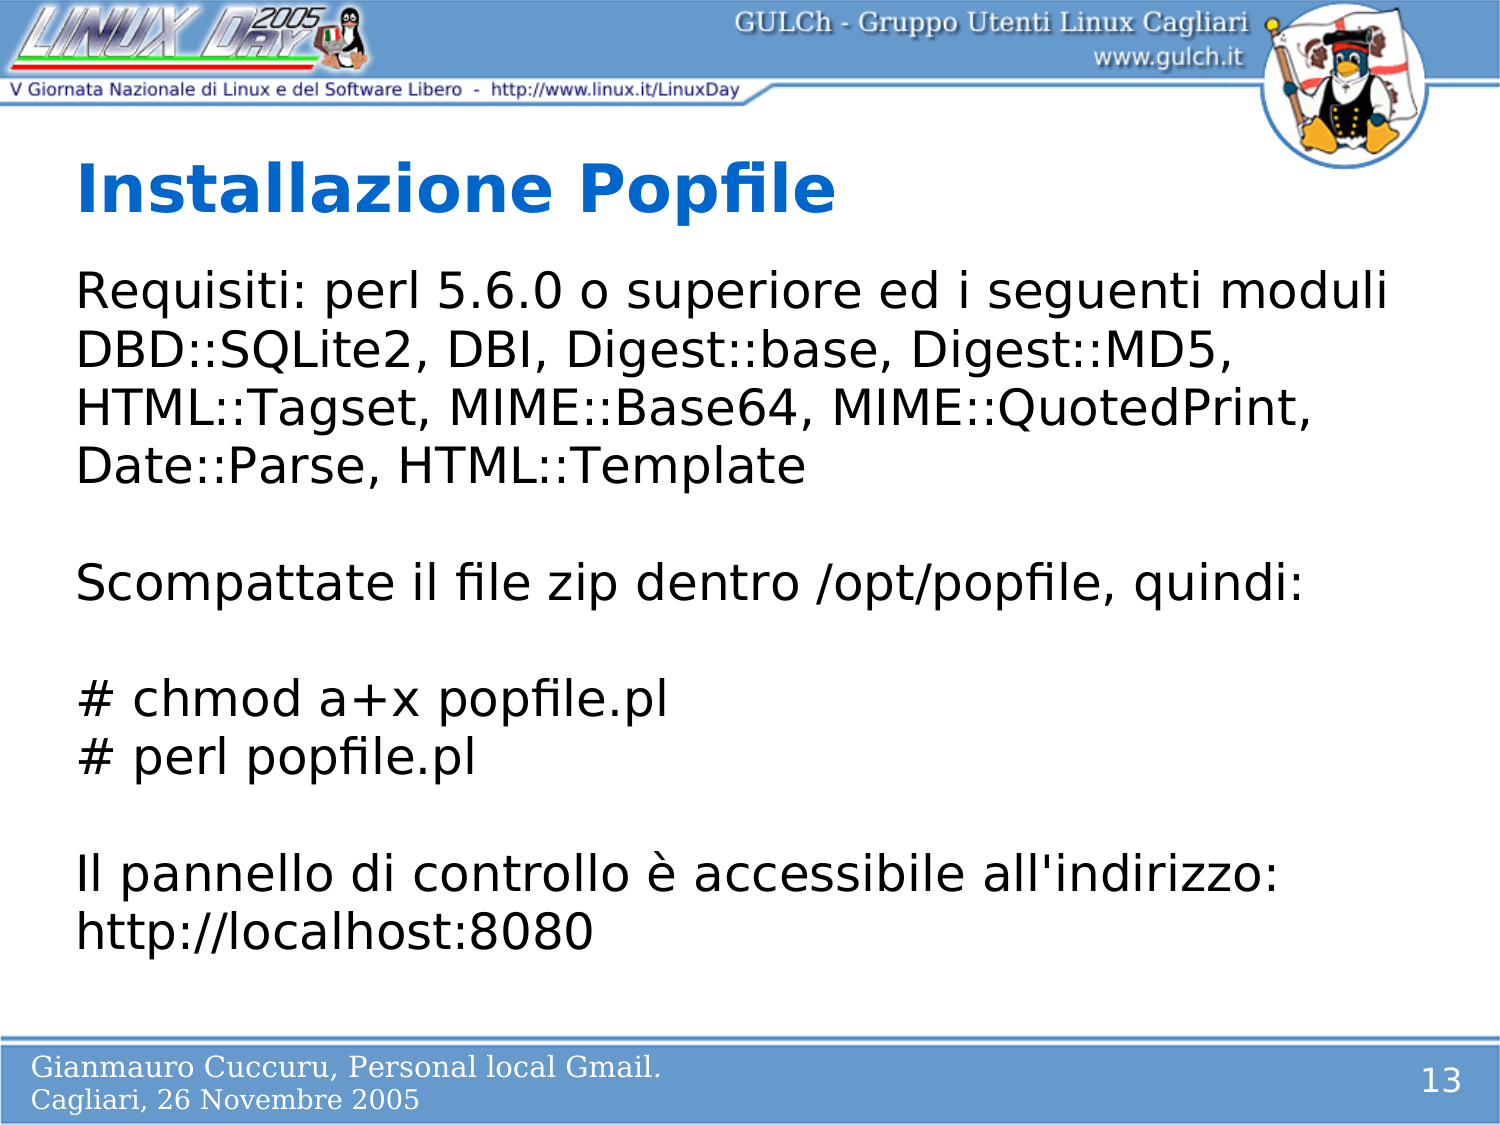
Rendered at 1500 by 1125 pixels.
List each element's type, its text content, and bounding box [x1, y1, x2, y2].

picture [0, 0, 1500, 1125]
text_box Requisiti: perl 5.6.0 o superiore ed i seguenti moduli DBD::SQLite2, DBI, Digest::base, Digest::MD5, HTML::Tagset, MIME::Base64, MIME::QuotedPrint, Date::Parse, HTML::Template Scompattate il file zip dentro /opt/popfile, quindi: # chmod a+x popfile.pl # perl popfile.pl Il pannello di controllo è accessibile all'indirizzo: http://localhost:8080 [75, 262, 1426, 1020]
text_box Installazione Popfile [75, 149, 843, 228]
